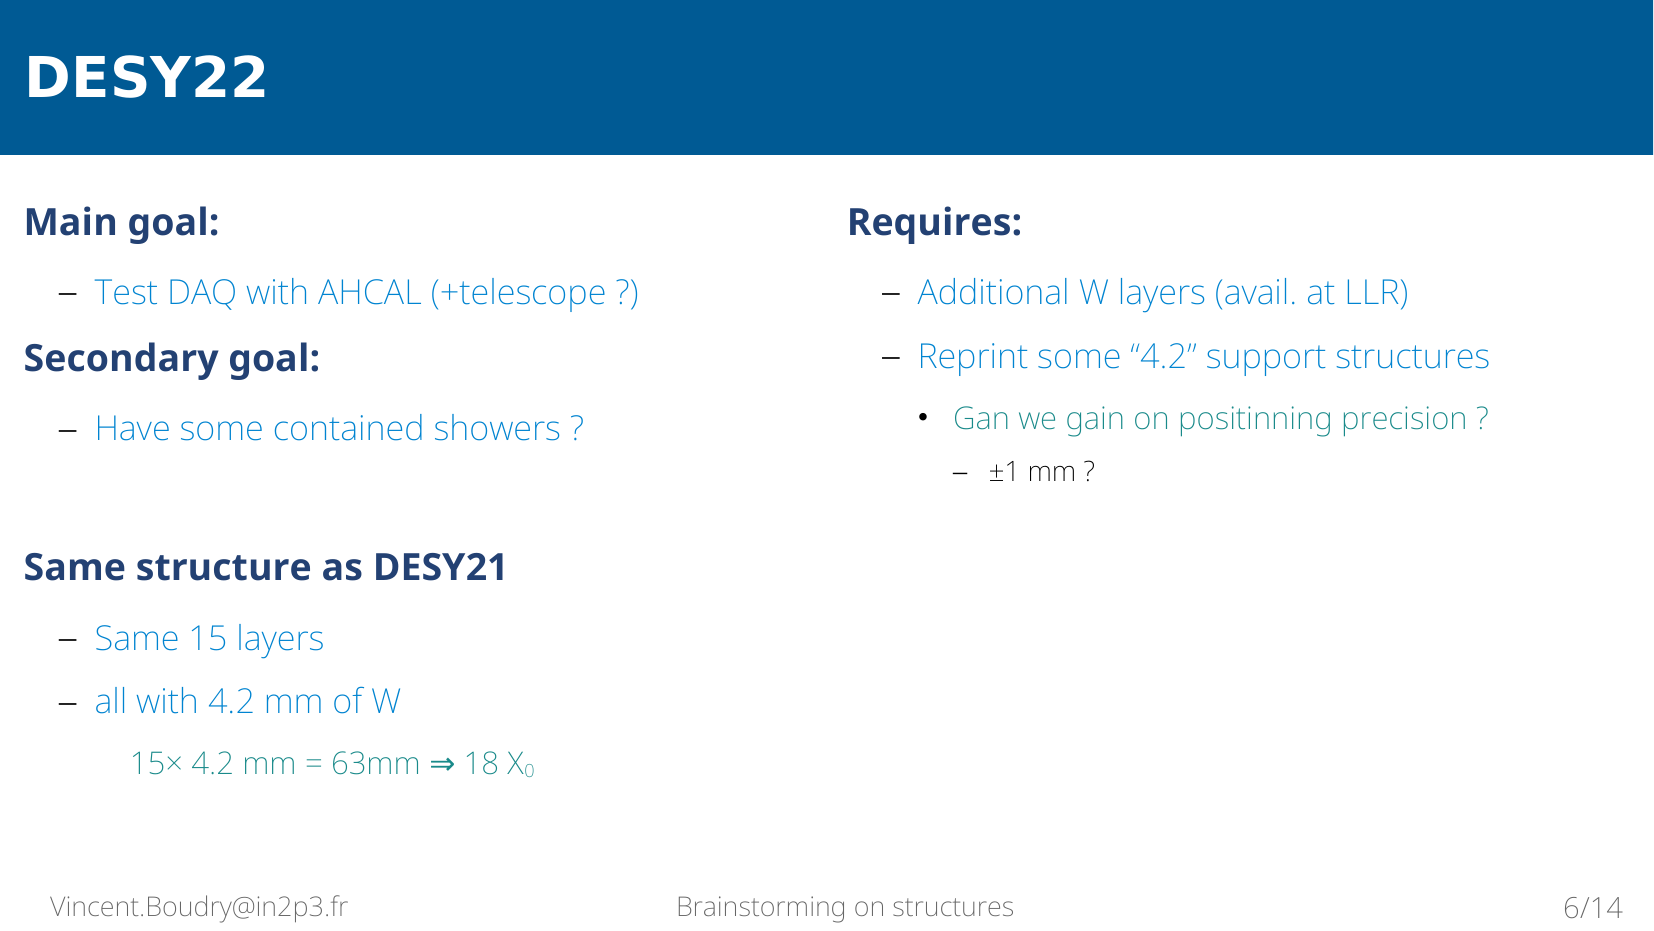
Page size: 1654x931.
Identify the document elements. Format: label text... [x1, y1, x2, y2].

title DESY22 [24, 12, 1635, 143]
list Main goal: Test DAQ with AHCAL (+telescope ?) Secondary goal: Have some contained showers ? Same structure as DESY21 Same 15 layers all with 4.2 mm of W 15× 4.2 mm = 63mm ⇒ 18 X0 [23, 195, 808, 867]
list Requires: Additional W layers (avail. at LLR) Reprint some “4.2” support structures Gan we gain on positinning precision ? ±1 mm ? [846, 195, 1631, 867]
